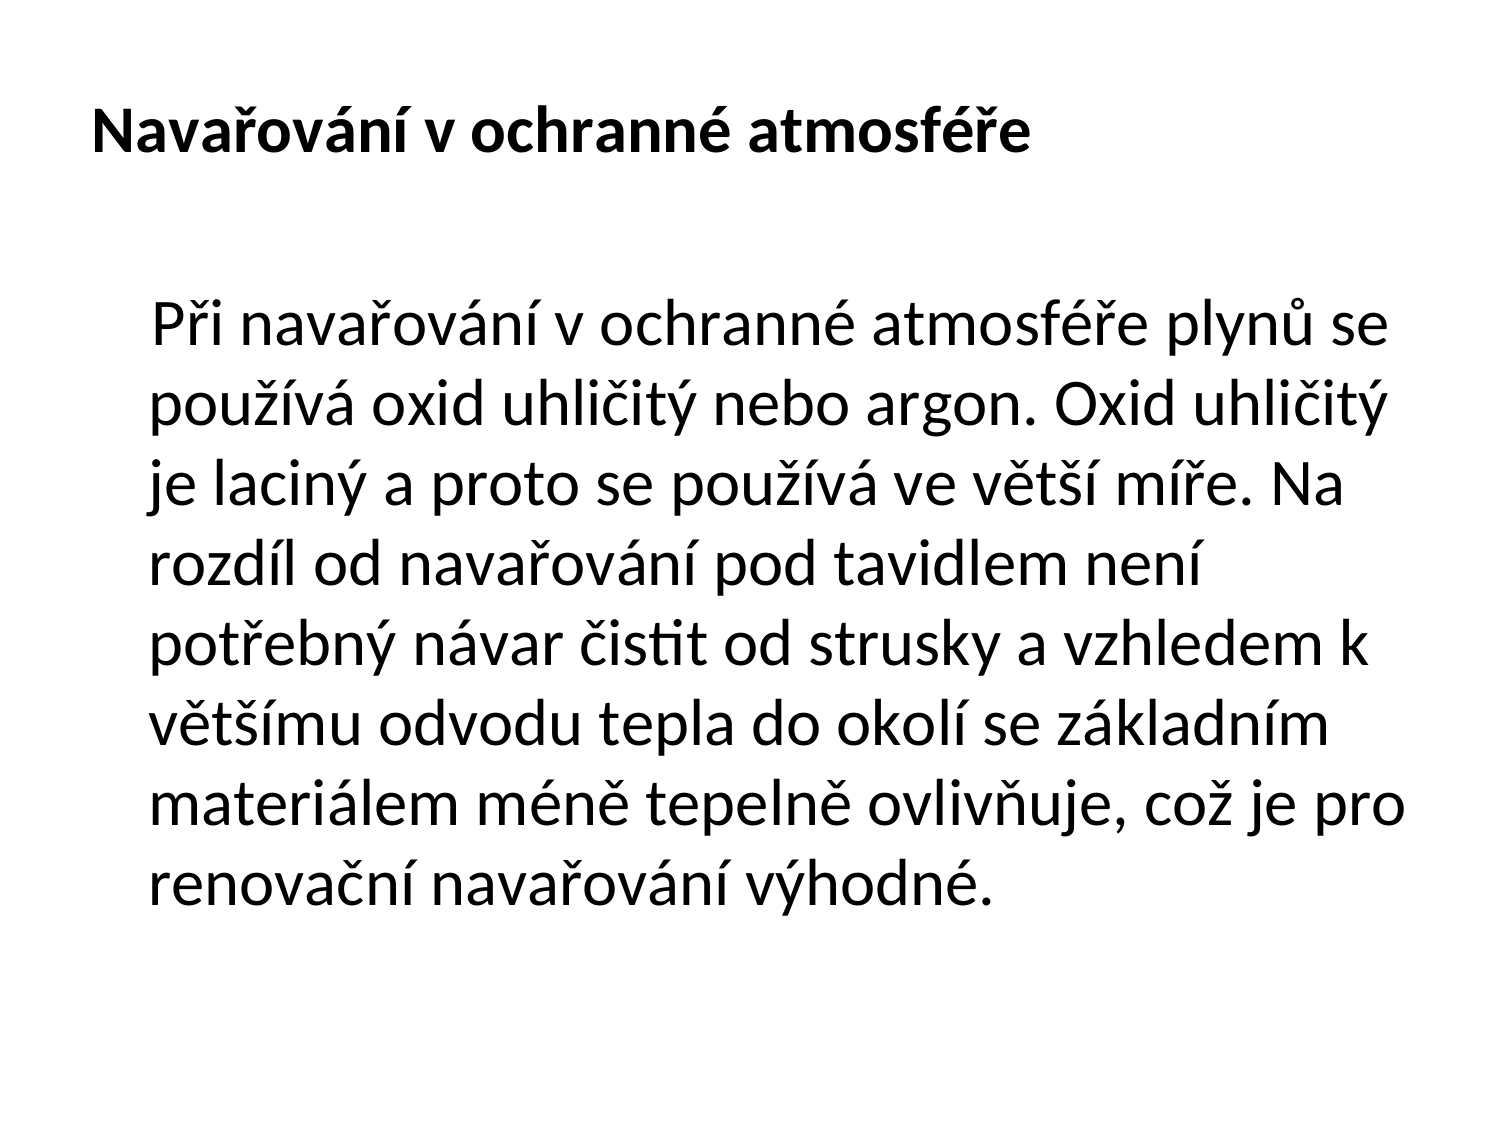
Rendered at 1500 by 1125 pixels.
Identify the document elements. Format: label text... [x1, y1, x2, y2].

list Navařování v ochranné atmosféře Při navařování v ochranné atmosféře plynů se používá oxid uhličitý nebo argon. Oxid uhličitý je laciný a proto se používá ve větší míře. Na rozdíl od navařování pod tavidlem není potřebný návar čistit od strusky a vzhledem k většímu odvodu tepla do okolí se základním materiálem méně tepelně ovlivňuje, což je pro renovační navařování výhodné. [76, 78, 1427, 1023]
